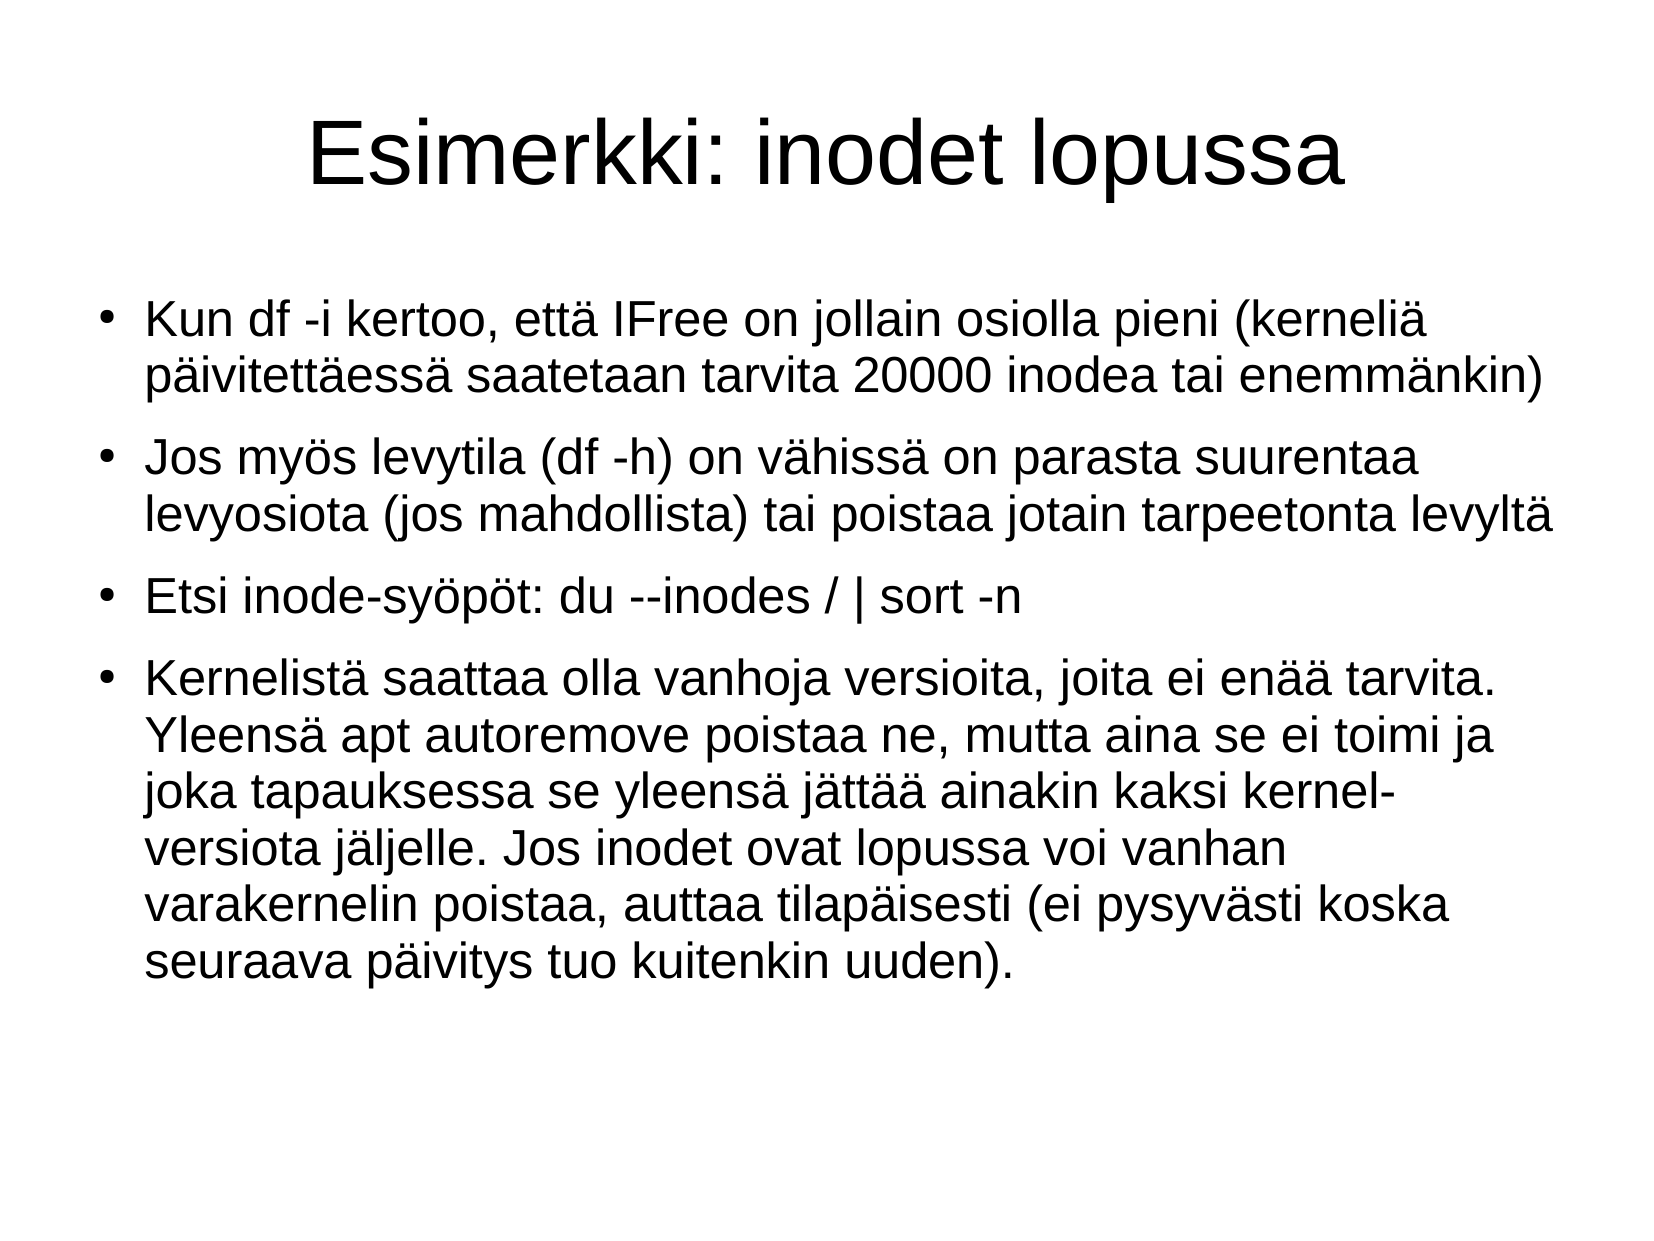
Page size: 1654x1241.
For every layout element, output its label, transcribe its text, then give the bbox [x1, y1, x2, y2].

title Esimerkki: inodet lopussa [82, 49, 1571, 257]
list Kun df -i kertoo, että IFree on jollain osiolla pieni (kerneliä päivitettäessä saatetaan tarvita 20000 inodea tai enemmänkin) Jos myös levytila (df -h) on vähissä on parasta suurentaa levyosiota (jos mahdollista) tai poistaa jotain tarpeetonta levyltä Etsi inode-syöpöt: du --inodes / | sort -n Kernelistä saattaa olla vanhoja versioita, joita ei enää tarvita. Yleensä apt autoremove poistaa ne, mutta aina se ei toimi ja joka tapauksessa se yleensä jättää ainakin kaksi kernel-versiota jäljelle. Jos inodet ovat lopussa voi vanhan varakernelin poistaa, auttaa tilapäisesti (ei pysyvästi koska seuraava päivitys tuo kuitenkin uuden). [82, 290, 1571, 1010]
